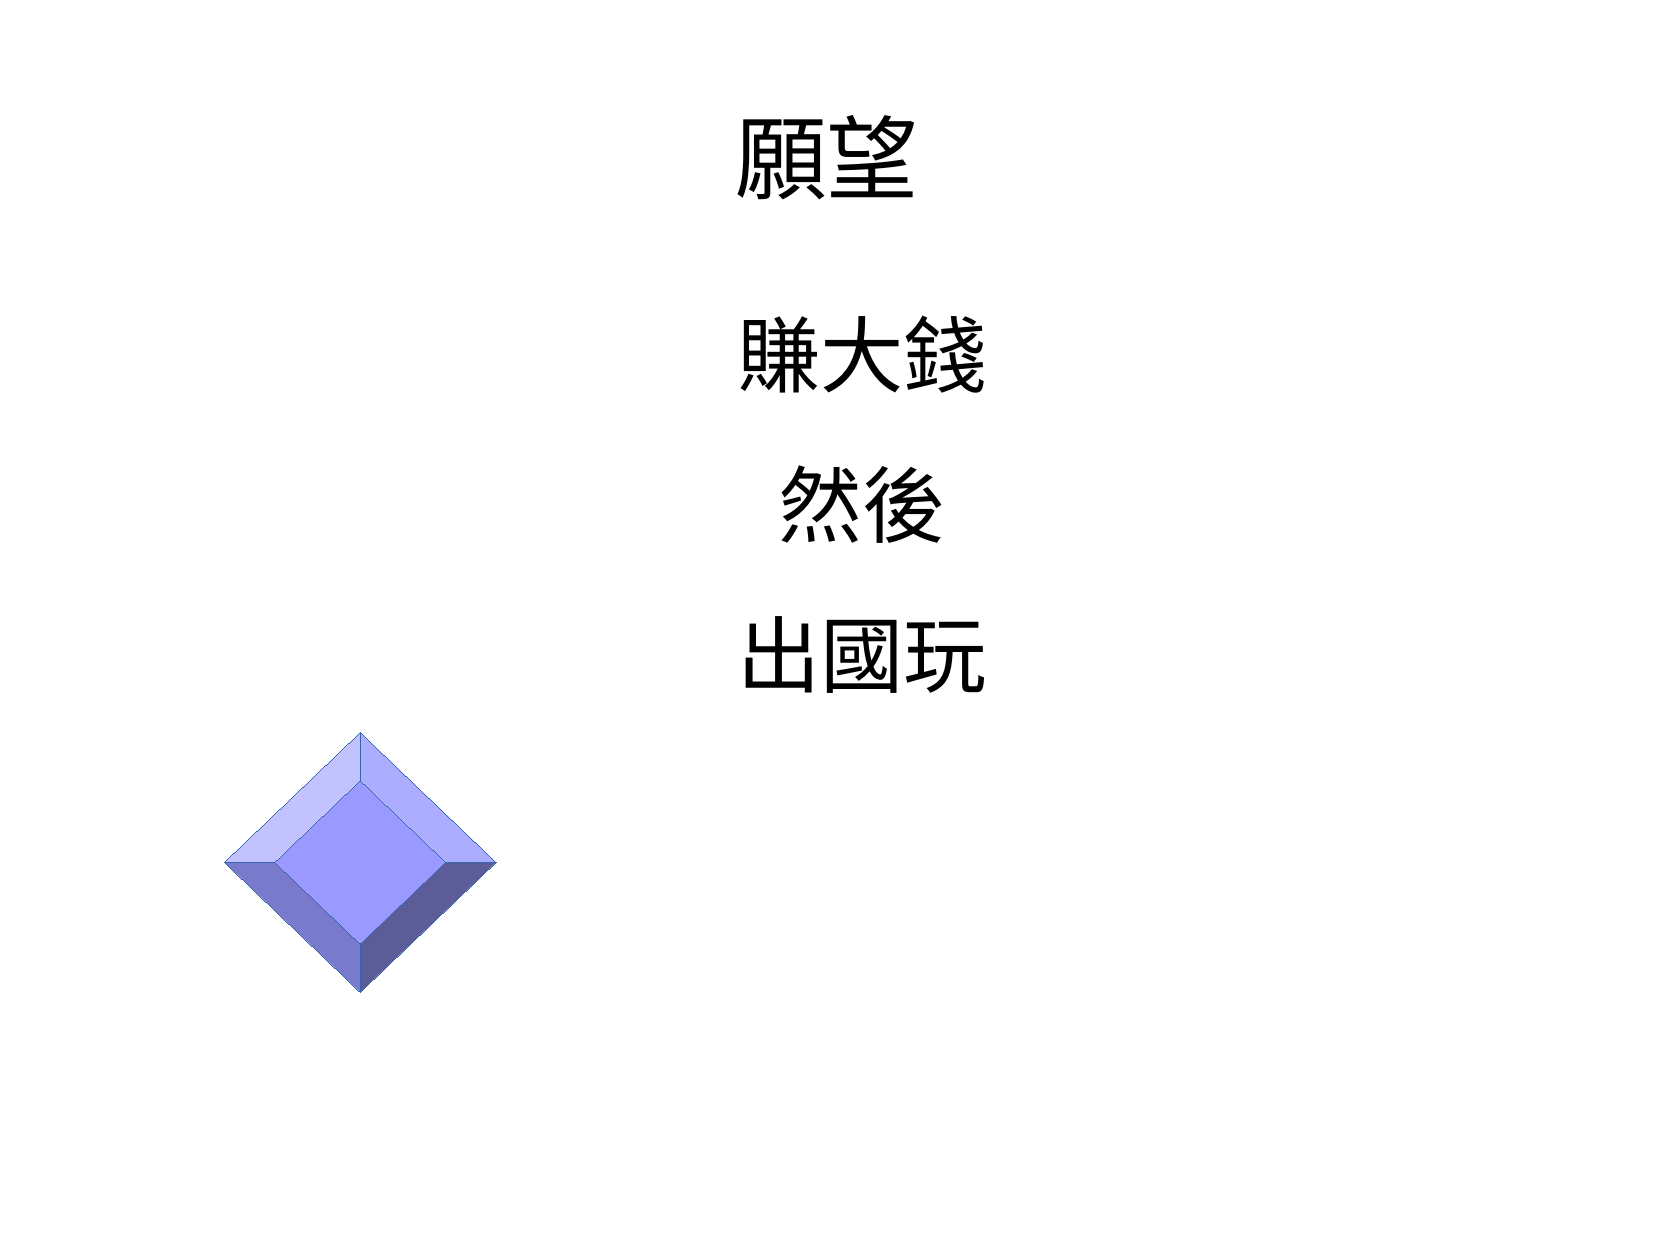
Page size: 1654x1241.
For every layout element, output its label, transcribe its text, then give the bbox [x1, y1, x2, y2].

title 願望 [82, 49, 1571, 257]
text_box [225, 782, 497, 993]
list 賺大錢 然後 出國玩 [82, 290, 1571, 1010]
